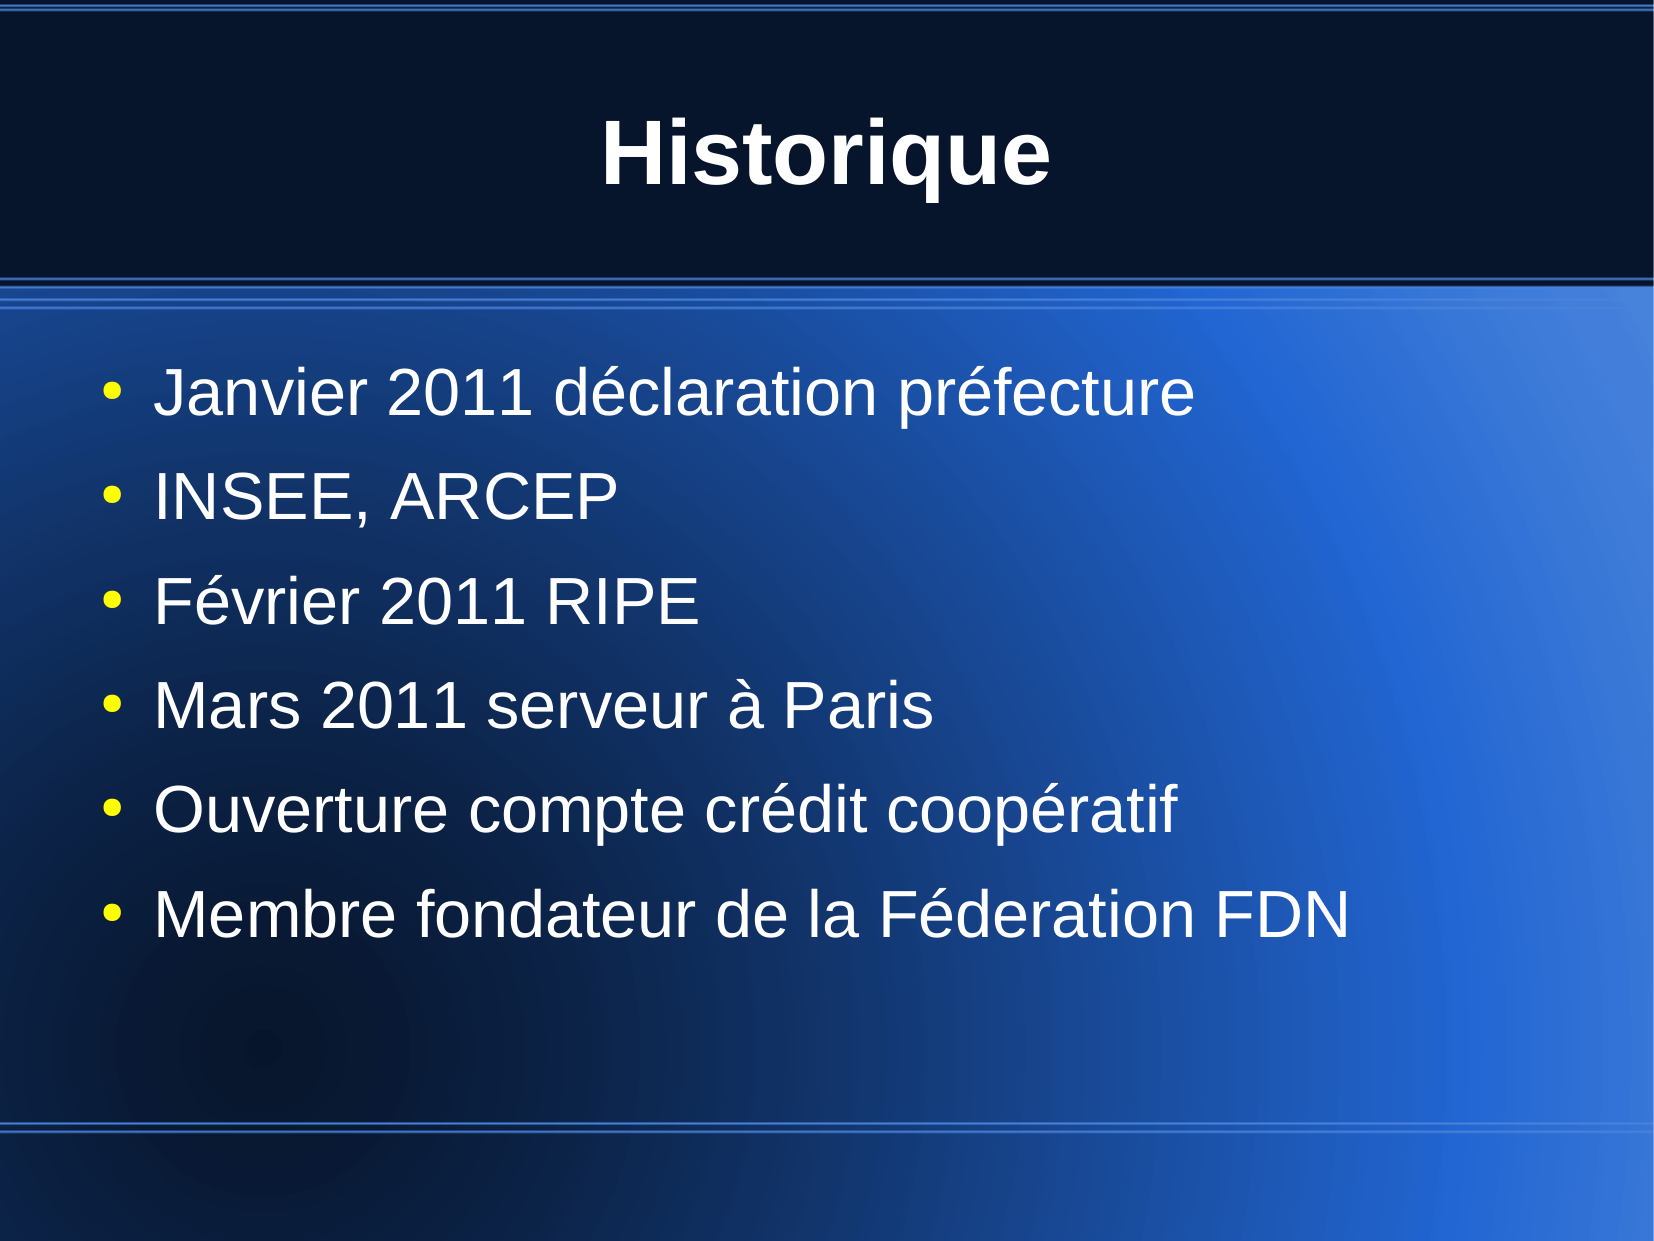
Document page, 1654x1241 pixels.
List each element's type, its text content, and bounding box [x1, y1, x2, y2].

picture [0, 0, 1654, 1241]
title Historique [82, 56, 1571, 250]
list Janvier 2011 déclaration préfecture INSEE, ARCEP Février 2011 RIPE Mars 2011 serveur à Paris Ouverture compte crédit coopératif Membre fondateur de la Féderation FDN [82, 355, 1571, 1159]
